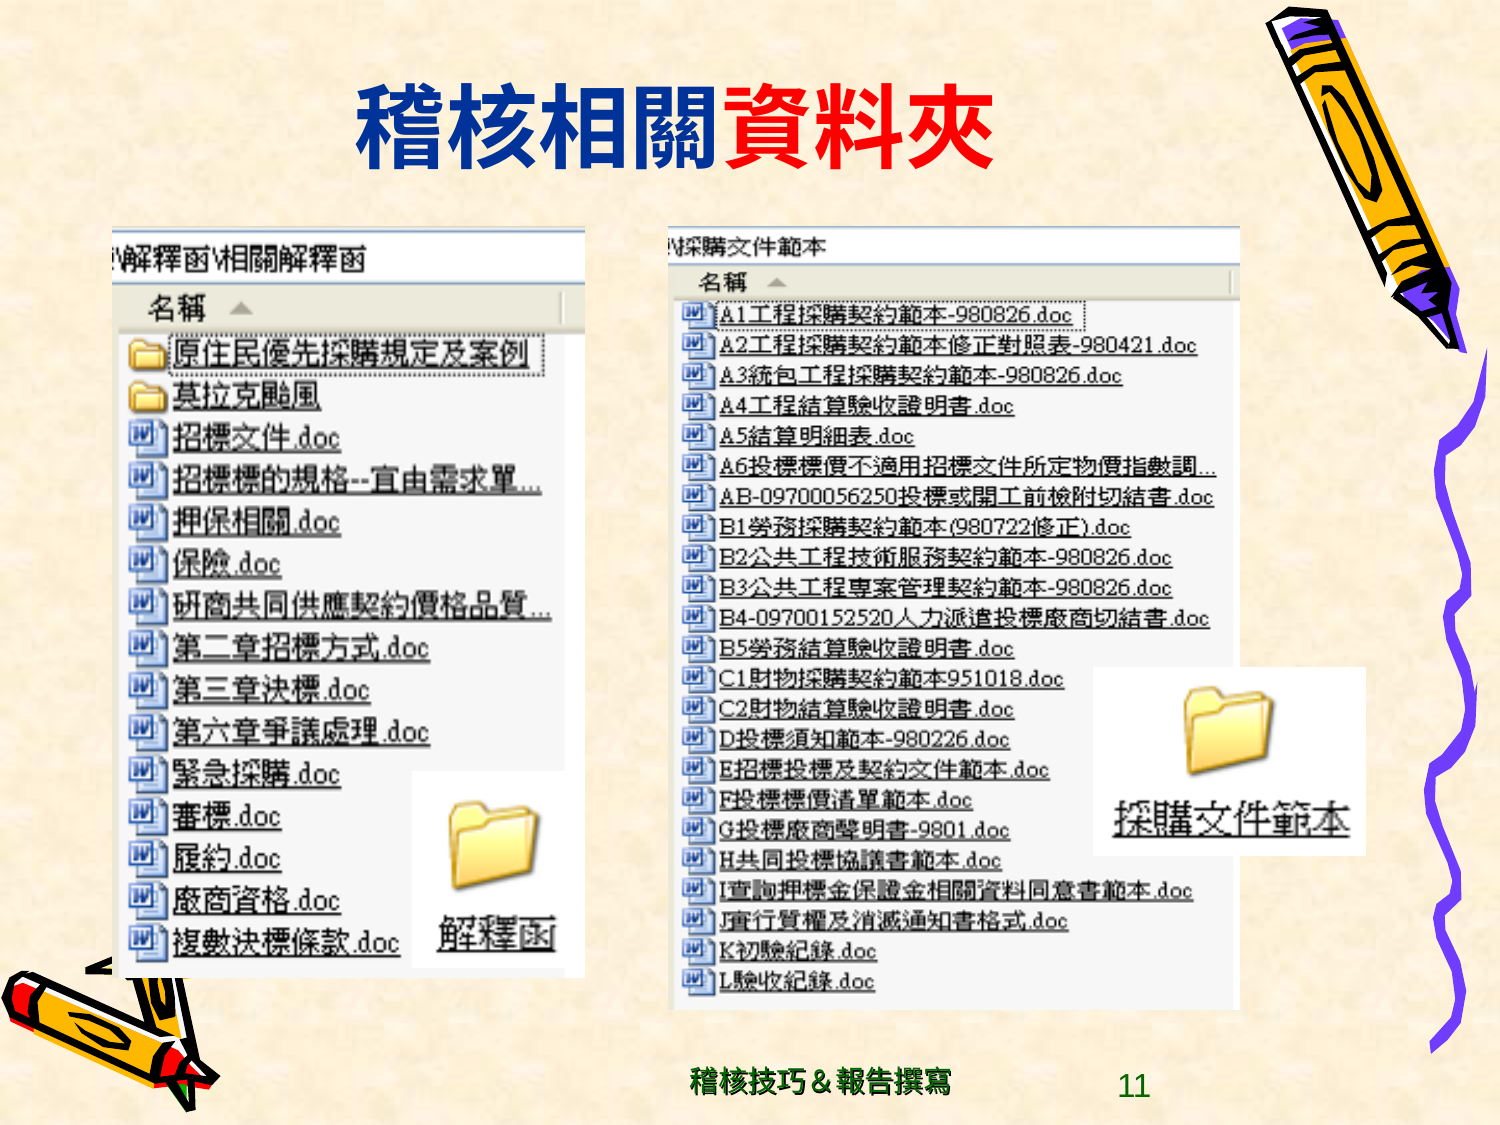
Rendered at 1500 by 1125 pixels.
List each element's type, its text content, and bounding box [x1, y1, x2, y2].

title 稽核相關資料夾 [112, 24, 1240, 188]
text_box 稽核技巧＆報告撰寫 [583, 1055, 1059, 1100]
text_box [1102, 1056, 1415, 1101]
picture [668, 226, 1366, 1010]
picture [112, 226, 585, 978]
